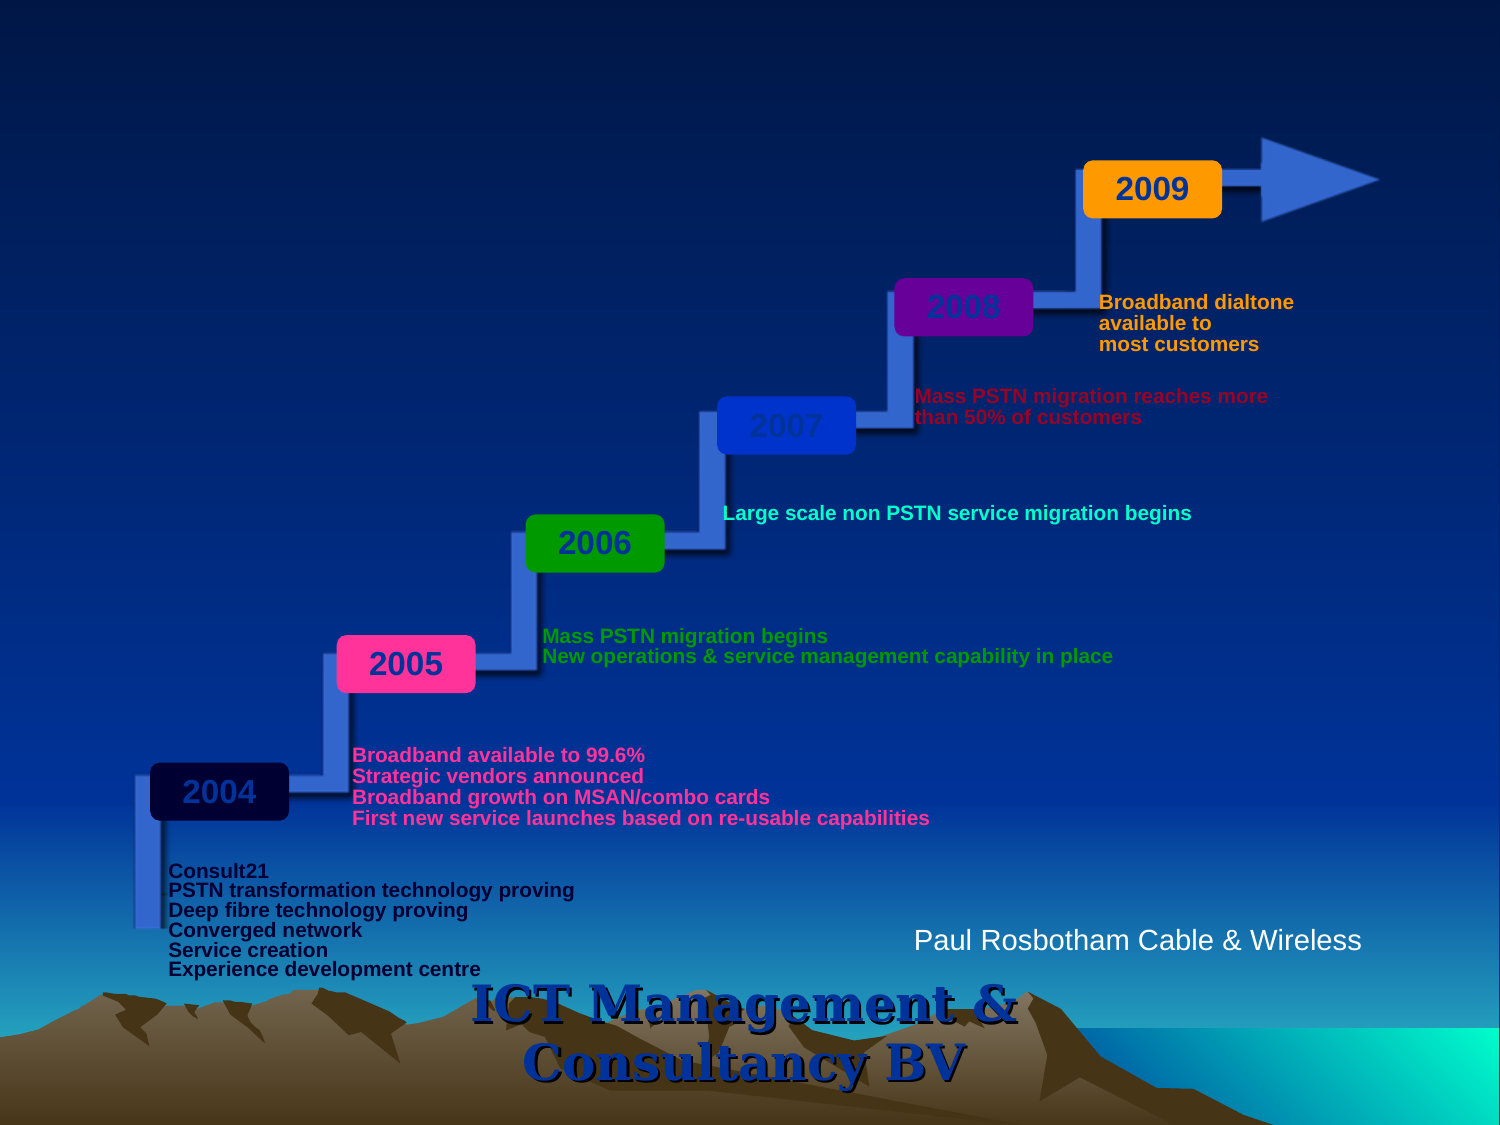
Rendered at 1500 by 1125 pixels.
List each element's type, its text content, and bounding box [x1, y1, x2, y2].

text_box 2004 [150, 762, 290, 821]
picture [112, 113, 1424, 951]
text_box Paul Rosbotham Cable & Wireless [899, 916, 1378, 965]
text_box Consult21 PSTN transformation technology proving Deep fibre technology proving Converged network Service creation Experience development centre [153, 854, 829, 989]
text_box 2008 [894, 278, 1034, 337]
text_box Mass PSTN migration begins New operations & service management capability in place [527, 618, 1129, 677]
text_box 2006 [525, 514, 665, 573]
text_box 2009 [1083, 160, 1223, 219]
text_box 2007 [717, 396, 857, 455]
text_box Broadband available to 99.6% Strategic vendors announced Broadband growth on MSAN/combo cards First new service launches based on re-usable capabilities [337, 738, 945, 838]
text_box Broadband dialtone available to most customers [1084, 285, 1310, 364]
picture [1189, 1028, 1286, 1125]
text_box Large scale non PSTN service migration begins [707, 495, 1213, 533]
text_box 2005 [336, 635, 476, 694]
text_box Mass PSTN migration reaches more than 50% of customers [899, 379, 1290, 437]
